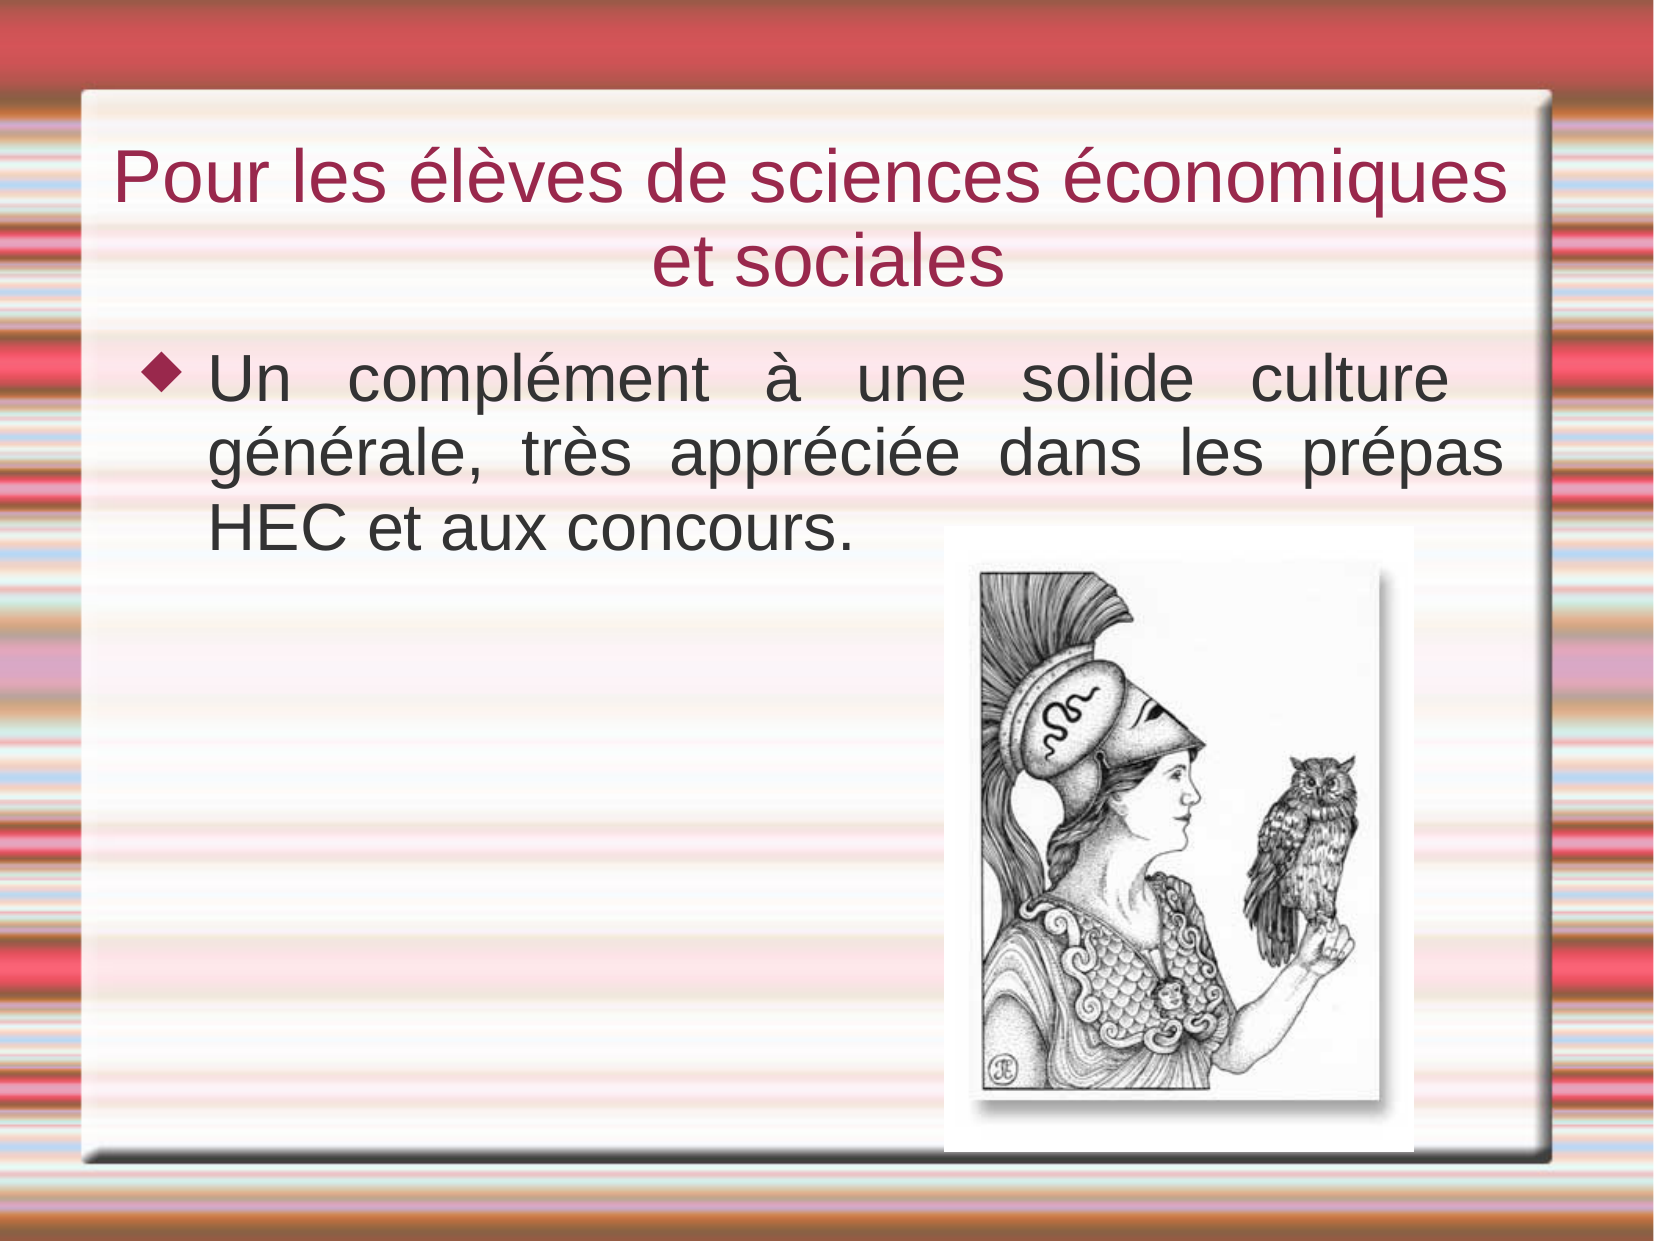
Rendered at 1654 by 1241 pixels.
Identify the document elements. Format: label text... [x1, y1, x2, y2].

title Pour les élèves de sciences économiques et sociales [88, 114, 1534, 322]
picture [0, 0, 1654, 1241]
list Un complément à une solide culture générale, très appréciée dans les prépas HEC et aux concours. [124, 340, 1506, 1123]
